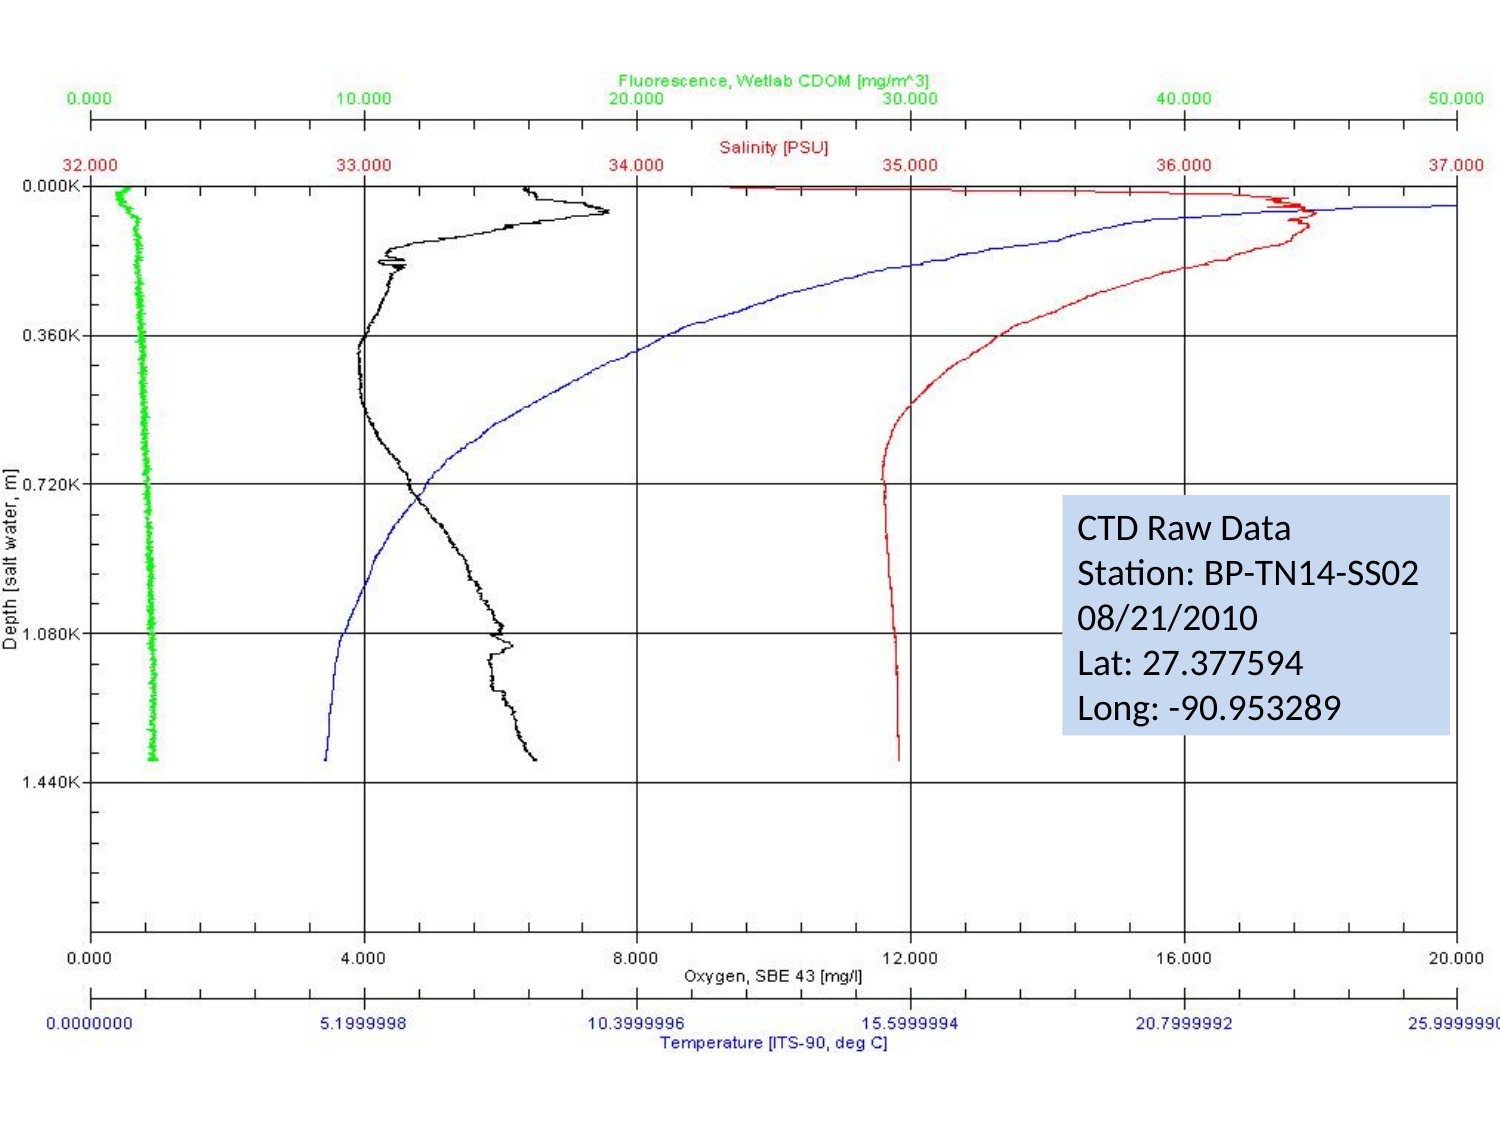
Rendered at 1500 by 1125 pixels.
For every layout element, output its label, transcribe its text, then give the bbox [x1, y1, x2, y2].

picture [0, 72, 1500, 1053]
text_box CTD Raw Data Station: BP-TN14-SS02 08/21/2010 Lat: 27.377594 Long: -90.953289 [1062, 495, 1450, 736]
